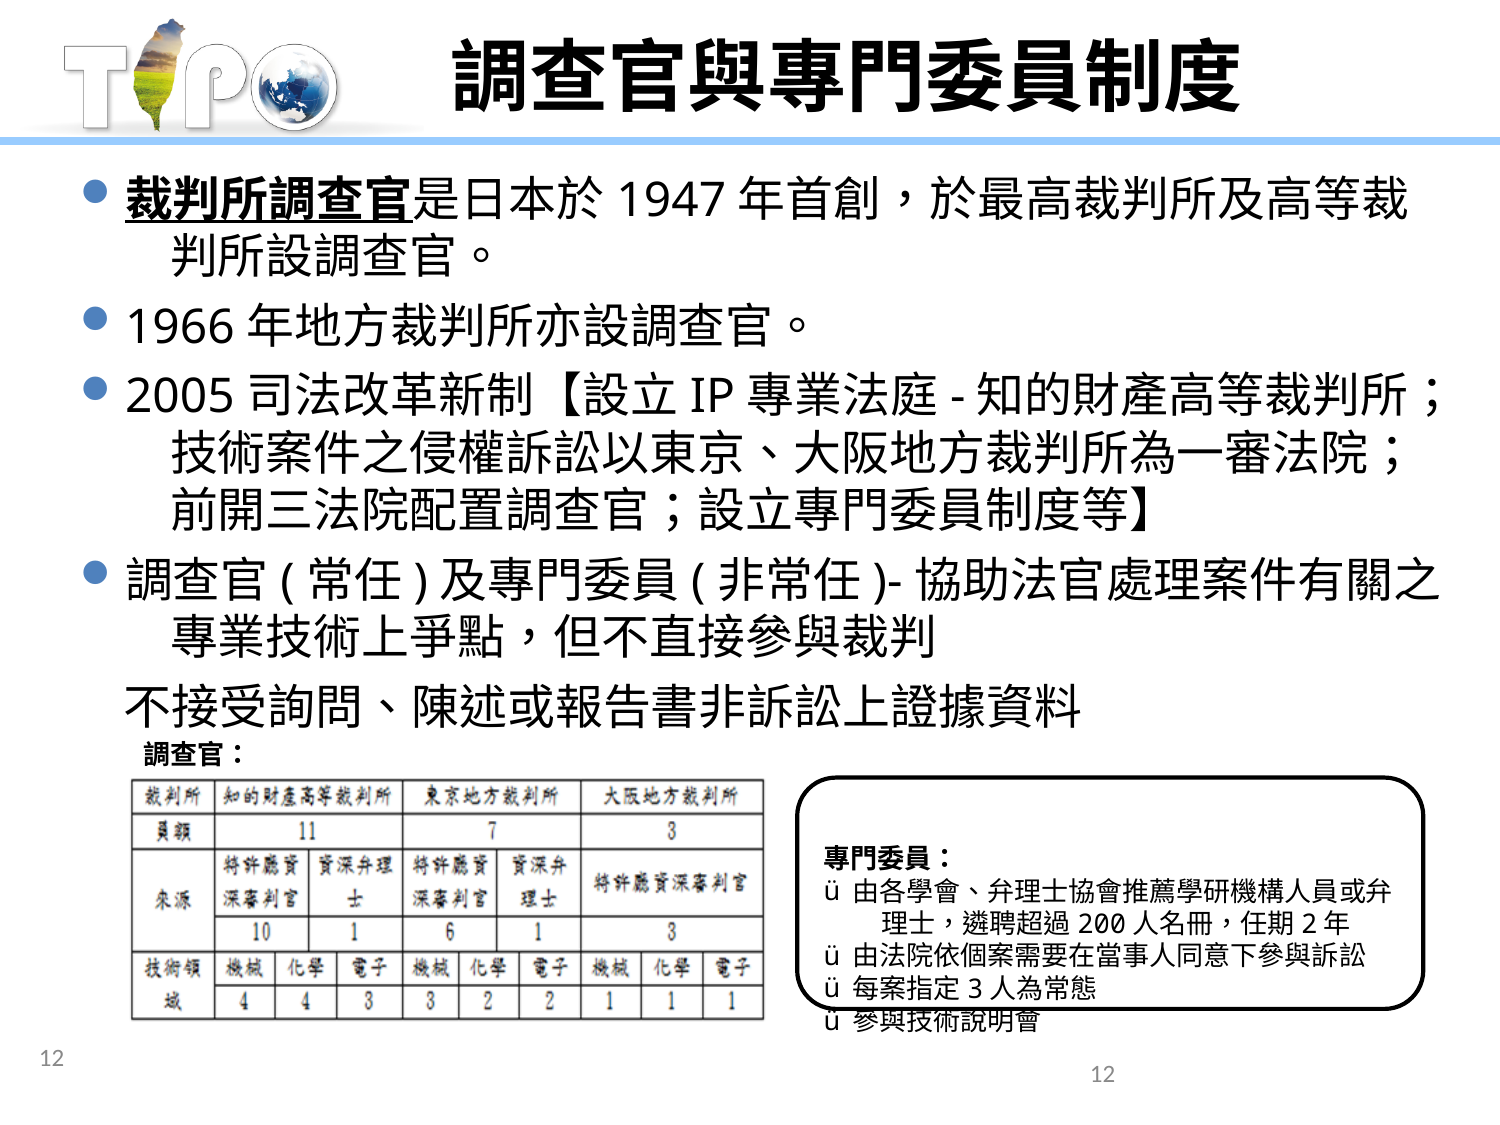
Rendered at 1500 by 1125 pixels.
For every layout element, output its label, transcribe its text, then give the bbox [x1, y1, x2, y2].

text_box 11 [23, 1018, 99, 1094]
text_box 調查官： [128, 730, 266, 777]
text_box 專門委員： 由各學會、弁理士協會推薦學研機構人員或弁理士，遴聘超過200人名冊，任期2年 由法院依個案需要在當事人同意下參與訴訟 每案指定3人為常態 參與技術說明會 [797, 777, 1424, 1009]
title 調查官與專門委員制度 [171, 19, 1500, 207]
text_box 11 [1074, 1042, 1426, 1103]
picture [123, 775, 774, 1028]
text_box 裁判所調查官是日本於1947年首創，於最高裁判所及高等裁判所設調查官。 1966年地方裁判所亦設調查官。 2005司法改革新制【設立IP專業法庭-知的財產高等裁判所；技術案件之侵權訴訟以東京、大阪地方裁判所為一審法院；前開三法院配置調查官；設立專門委員制度等】 調查官(常任)及專門委員(非常任)-協助法官處理案件有關之專業技術上爭點，但不直接參與裁判 不接受詢問、陳述或報告書非訴訟上證據資料 [64, 160, 1459, 750]
